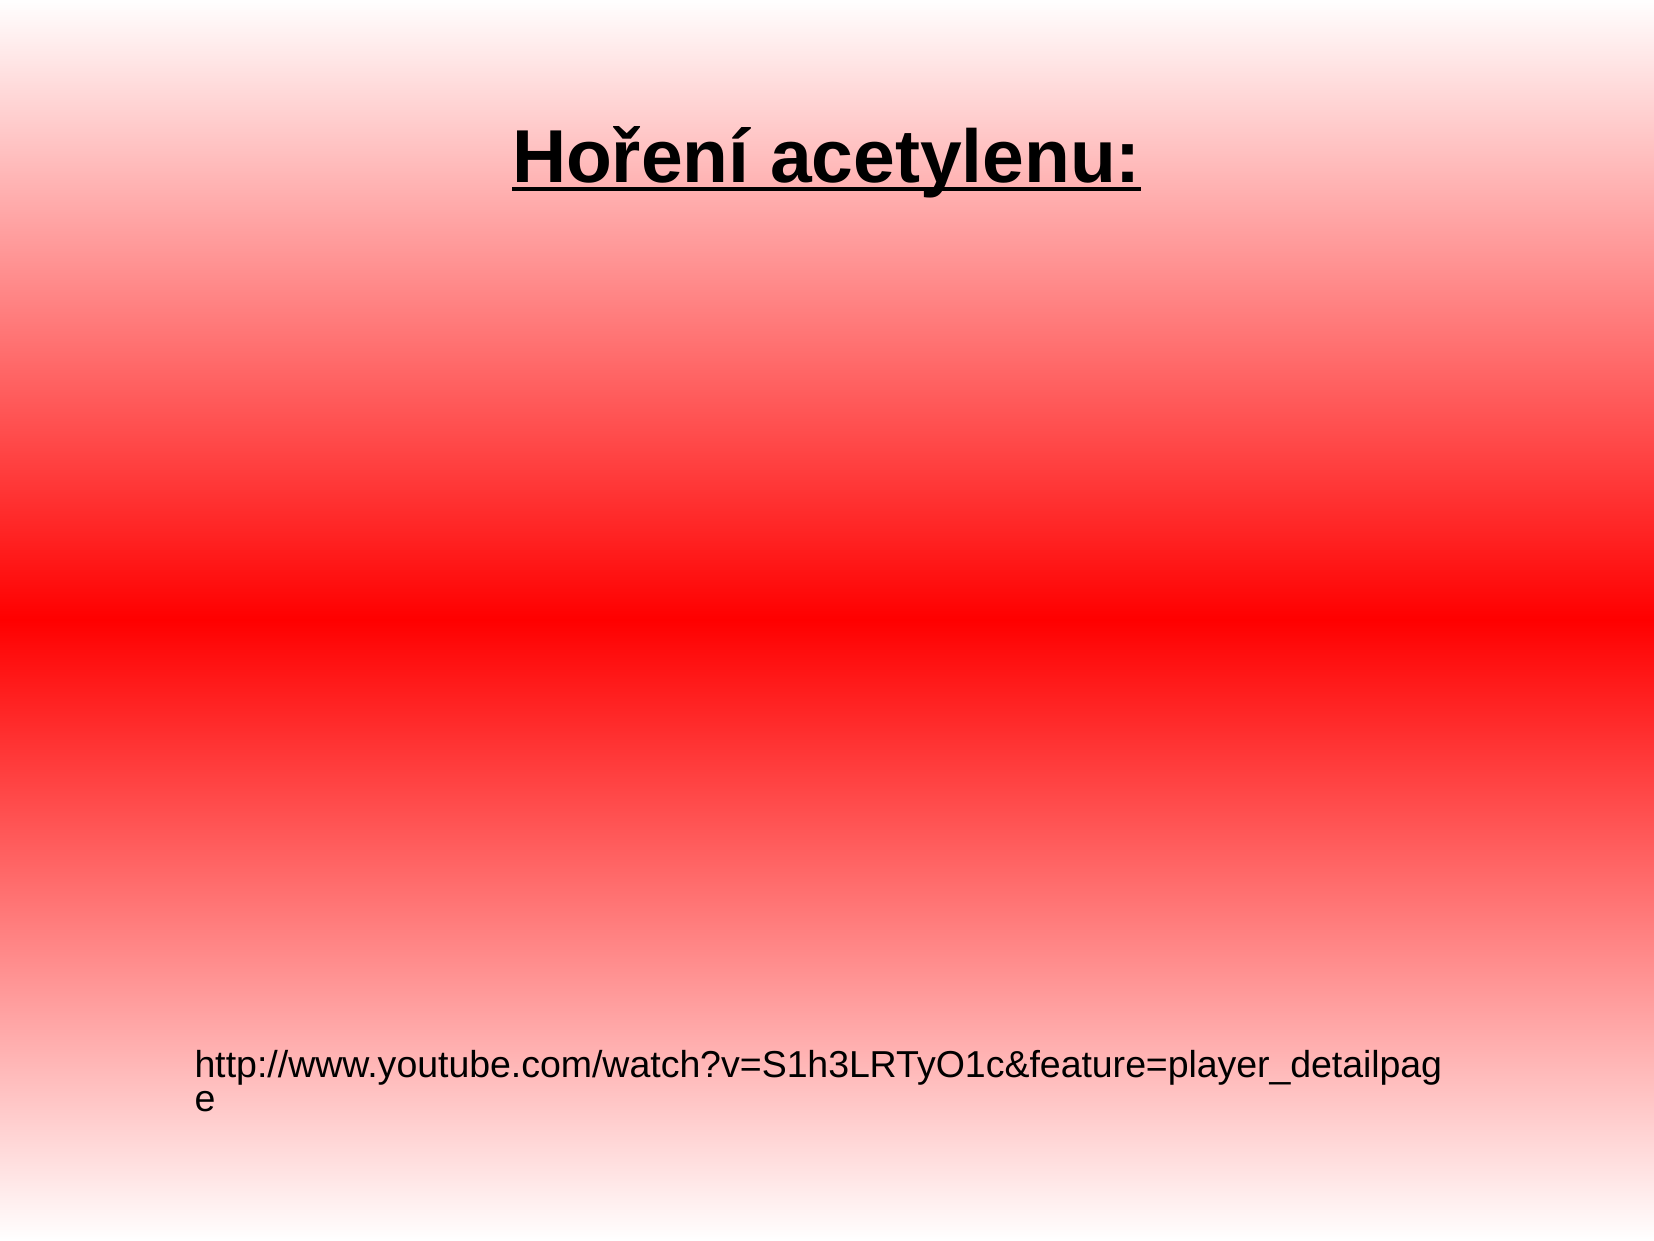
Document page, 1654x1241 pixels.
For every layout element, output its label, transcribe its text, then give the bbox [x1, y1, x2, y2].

picture [281, 210, 1373, 1030]
text_box http://www.youtube.com/watch?v=S1h3LRTyO1c&feature=player_detailpage [179, 1035, 1474, 1135]
title Hoření acetylenu: [82, 49, 1571, 257]
